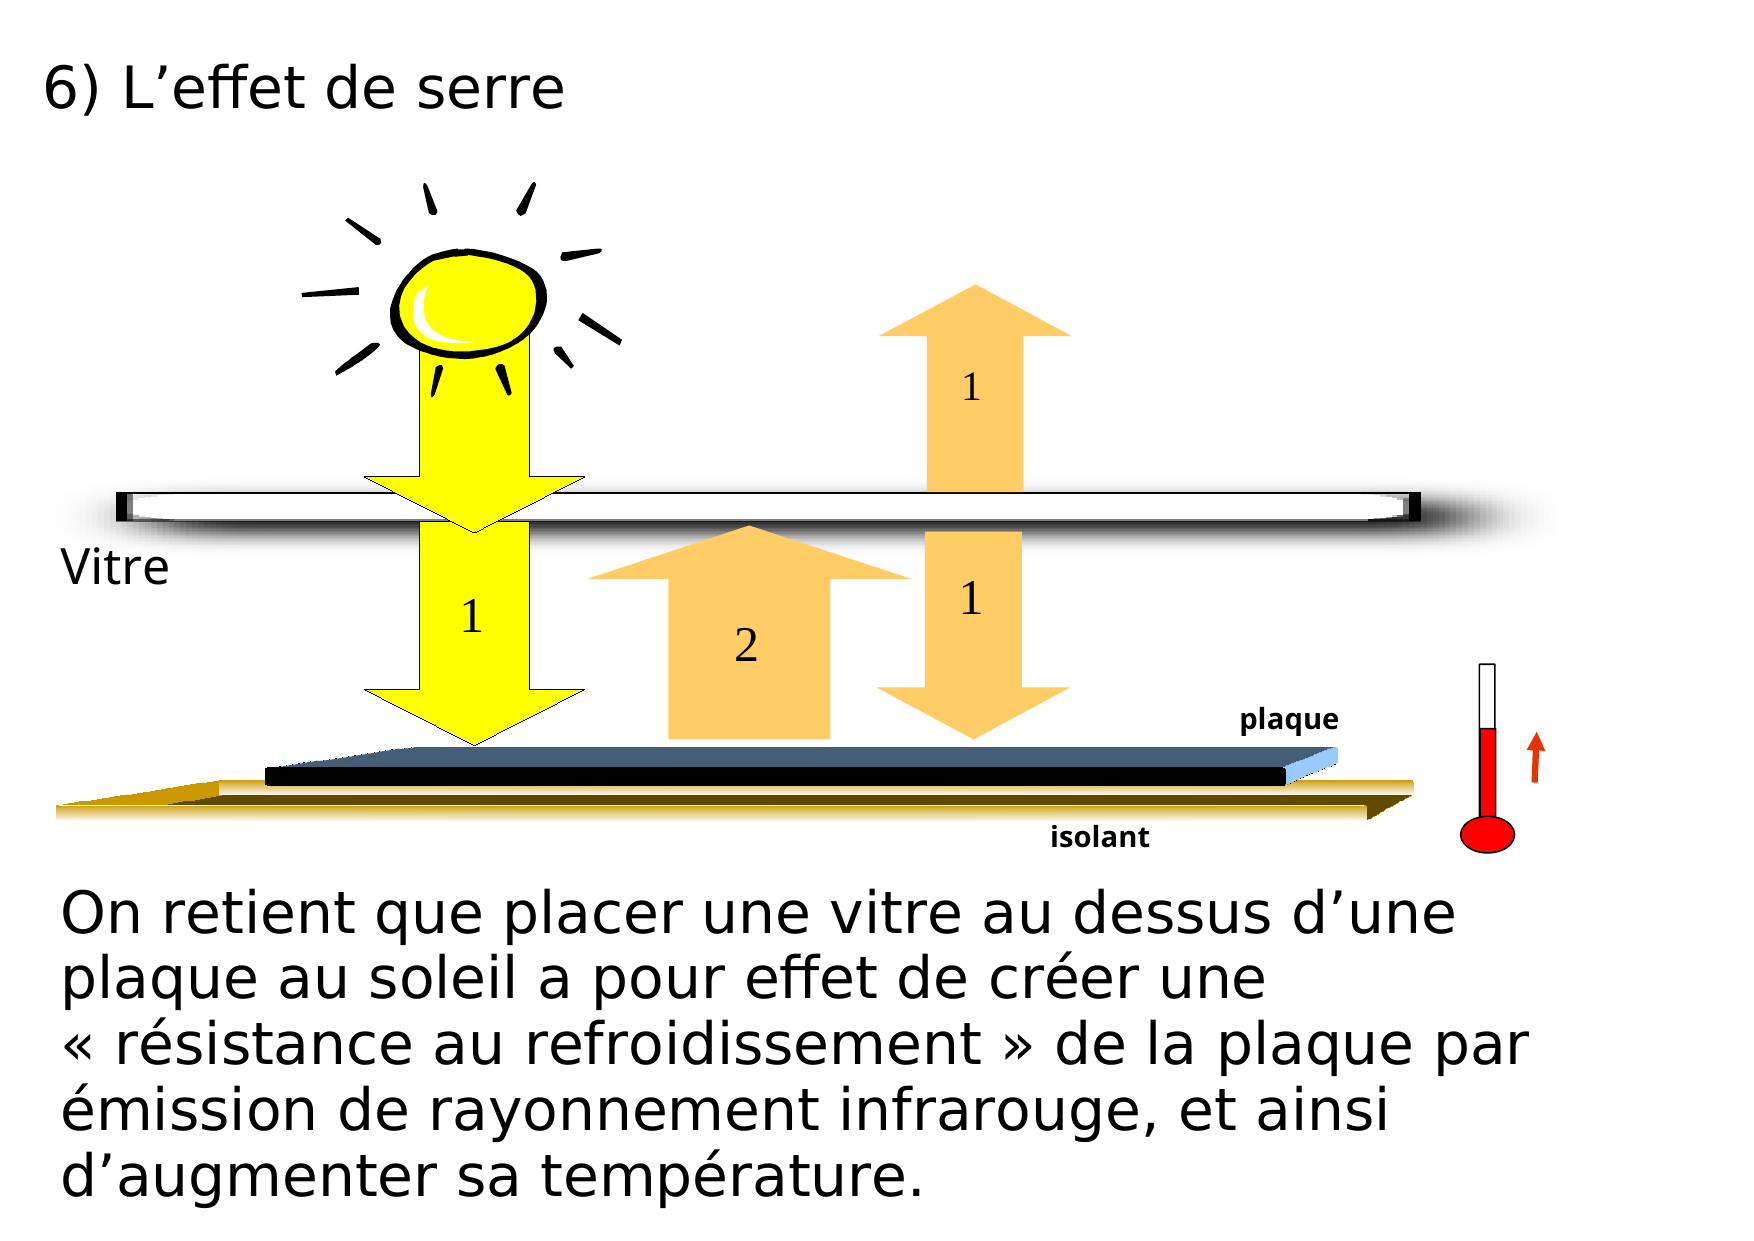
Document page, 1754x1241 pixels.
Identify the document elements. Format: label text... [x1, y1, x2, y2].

text_box [301, 287, 360, 298]
text_box Vitre [45, 523, 209, 566]
text_box [516, 181, 537, 216]
text_box 1 [961, 362, 1018, 421]
text_box [364, 248, 585, 746]
text_box 1 [958, 569, 1034, 640]
text_box [560, 248, 602, 262]
text_box [587, 525, 912, 740]
text_box [578, 312, 623, 346]
picture [500, 473, 1592, 564]
text_box plaque [1224, 690, 1477, 766]
text_box 2 [734, 616, 769, 687]
text_box 6) L’effet de serre [28, 47, 613, 134]
text_box 1 [451, 587, 493, 652]
picture [28, 473, 448, 564]
text_box [1460, 664, 1515, 853]
text_box [878, 284, 1073, 493]
text_box On retient que placer une vitre au dessus d’une plaque au soleil a pour effet de créer une « résistance au refroidissement » de la plaque par émission de rayonnement infrarouge, et ainsi d’augmenter sa température. [45, 873, 1597, 1190]
text_box [345, 217, 382, 245]
text_box [335, 342, 381, 376]
text_box [876, 531, 1071, 740]
text_box [423, 182, 438, 216]
text_box isolant [1035, 808, 1288, 884]
picture [44, 737, 1429, 832]
text_box [553, 346, 574, 369]
